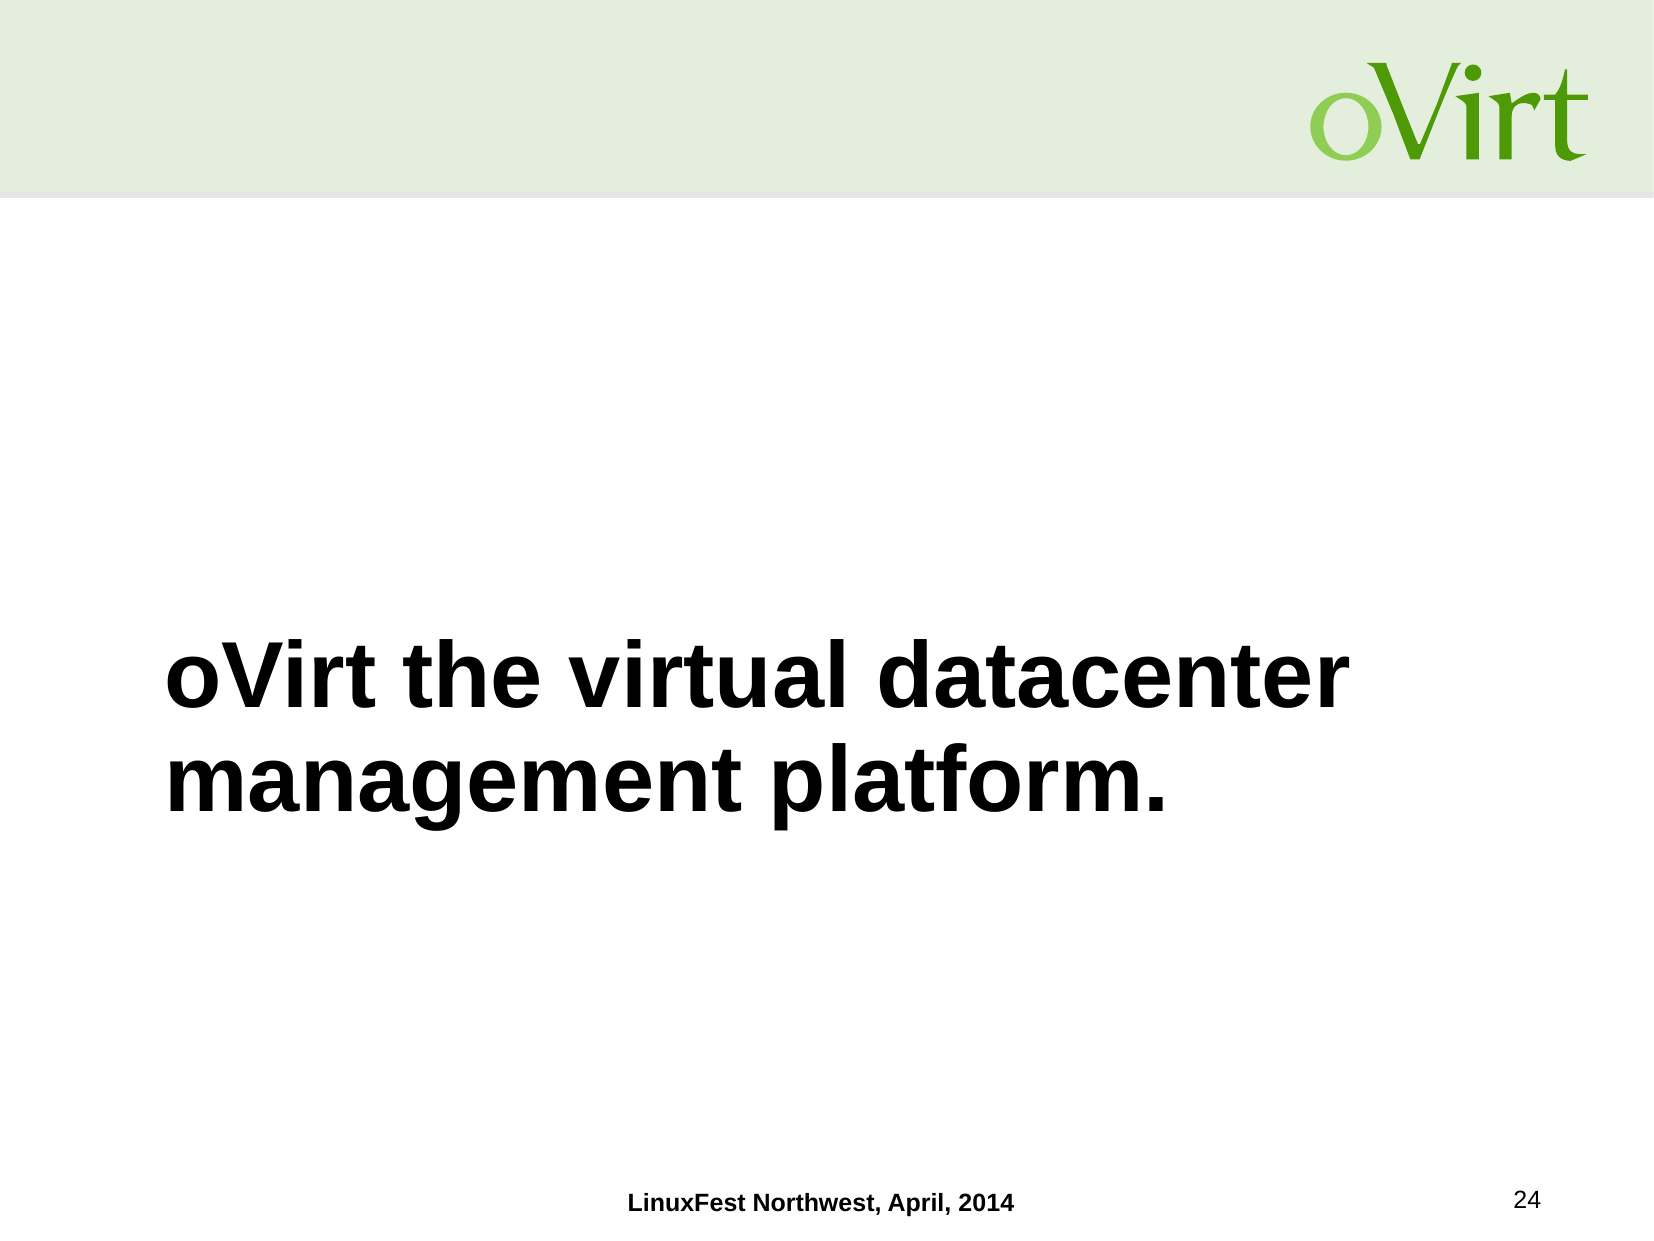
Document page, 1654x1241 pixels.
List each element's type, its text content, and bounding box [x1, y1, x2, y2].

text_box oVirt the virtual datacenter management platform. [150, 615, 1654, 839]
